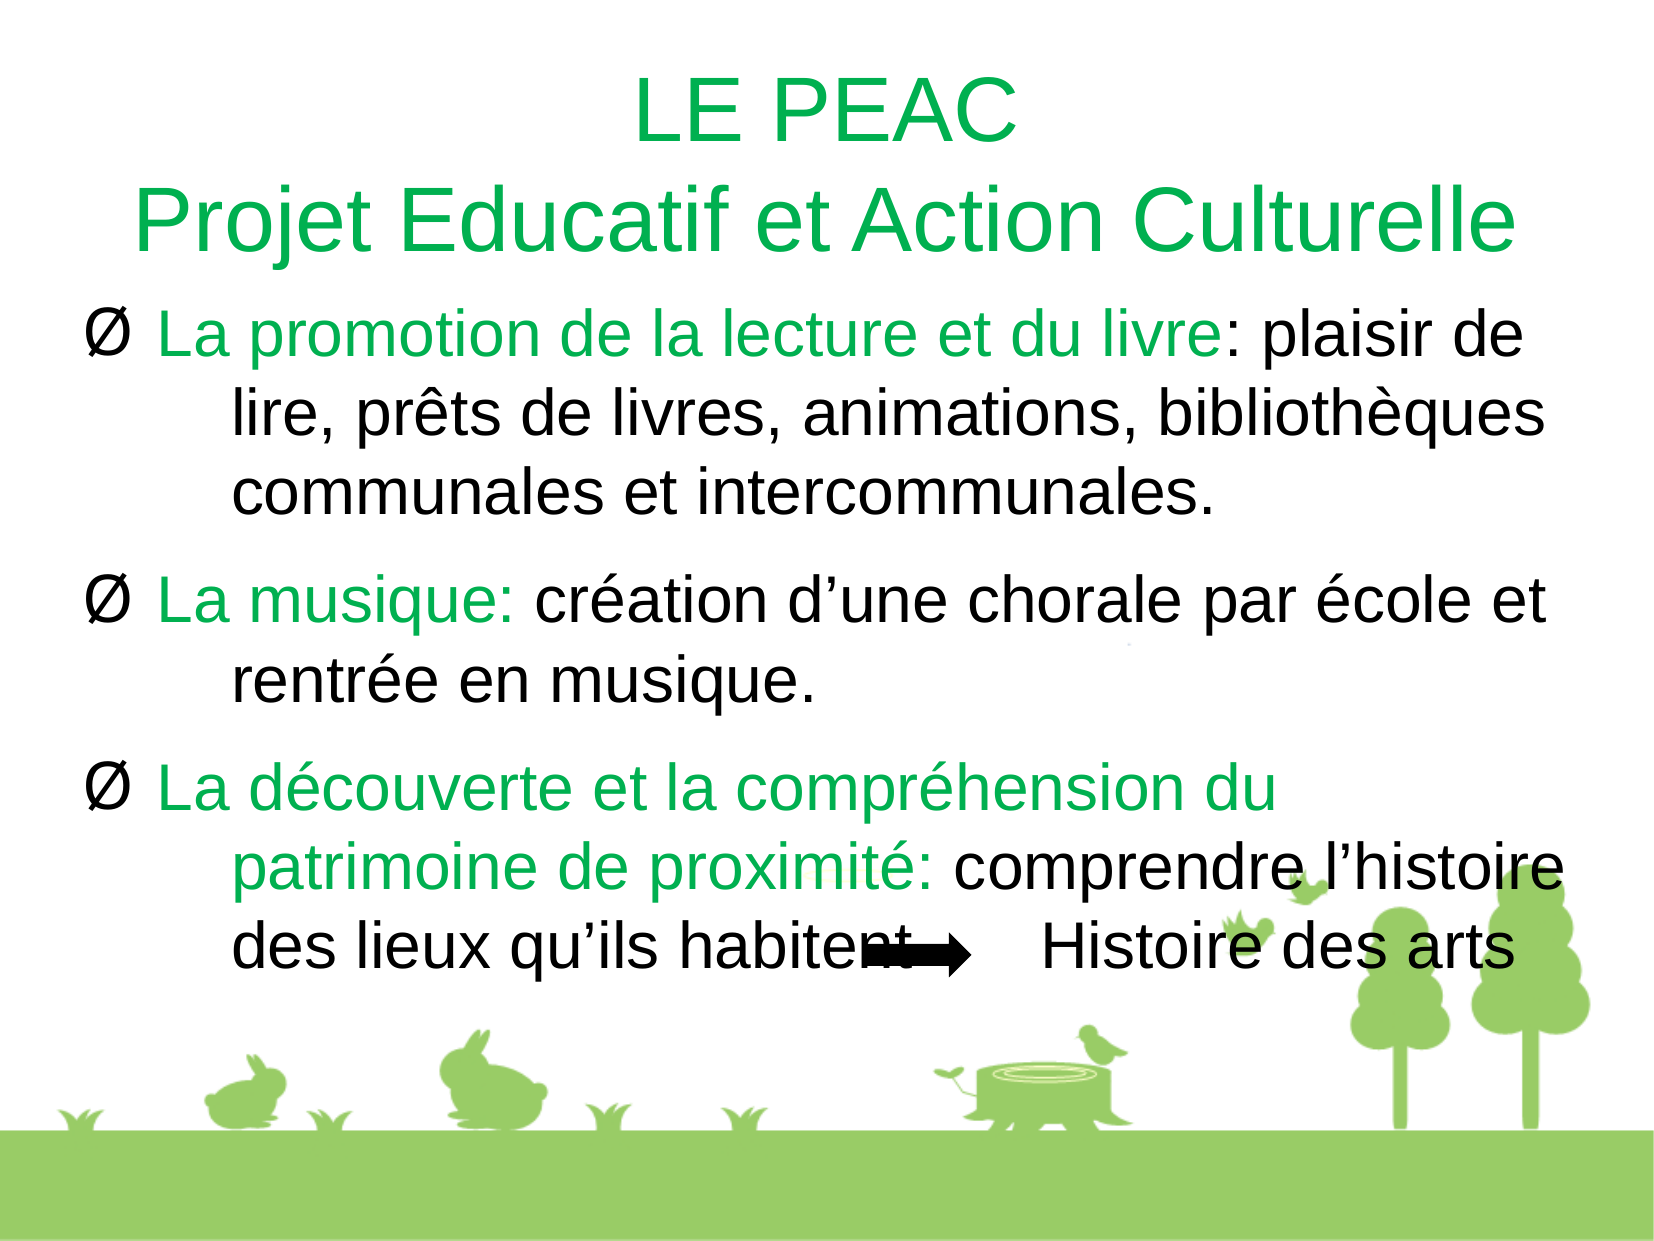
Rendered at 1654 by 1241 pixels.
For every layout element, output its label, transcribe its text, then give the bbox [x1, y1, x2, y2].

text_box [864, 934, 971, 976]
title LE PEAC Projet Educatif et Action Culturelle [82, 49, 1571, 257]
list La promotion de la lecture et du livre: plaisir de lire, prêts de livres, animations, bibliothèques communales et intercommunales. La musique: création d’une chorale par école et rentrée en musique. La découverte et la compréhension du patrimoine de proximité: comprendre l’histoire des lieux qu’ils habitent Histoire des arts [82, 290, 1571, 1010]
